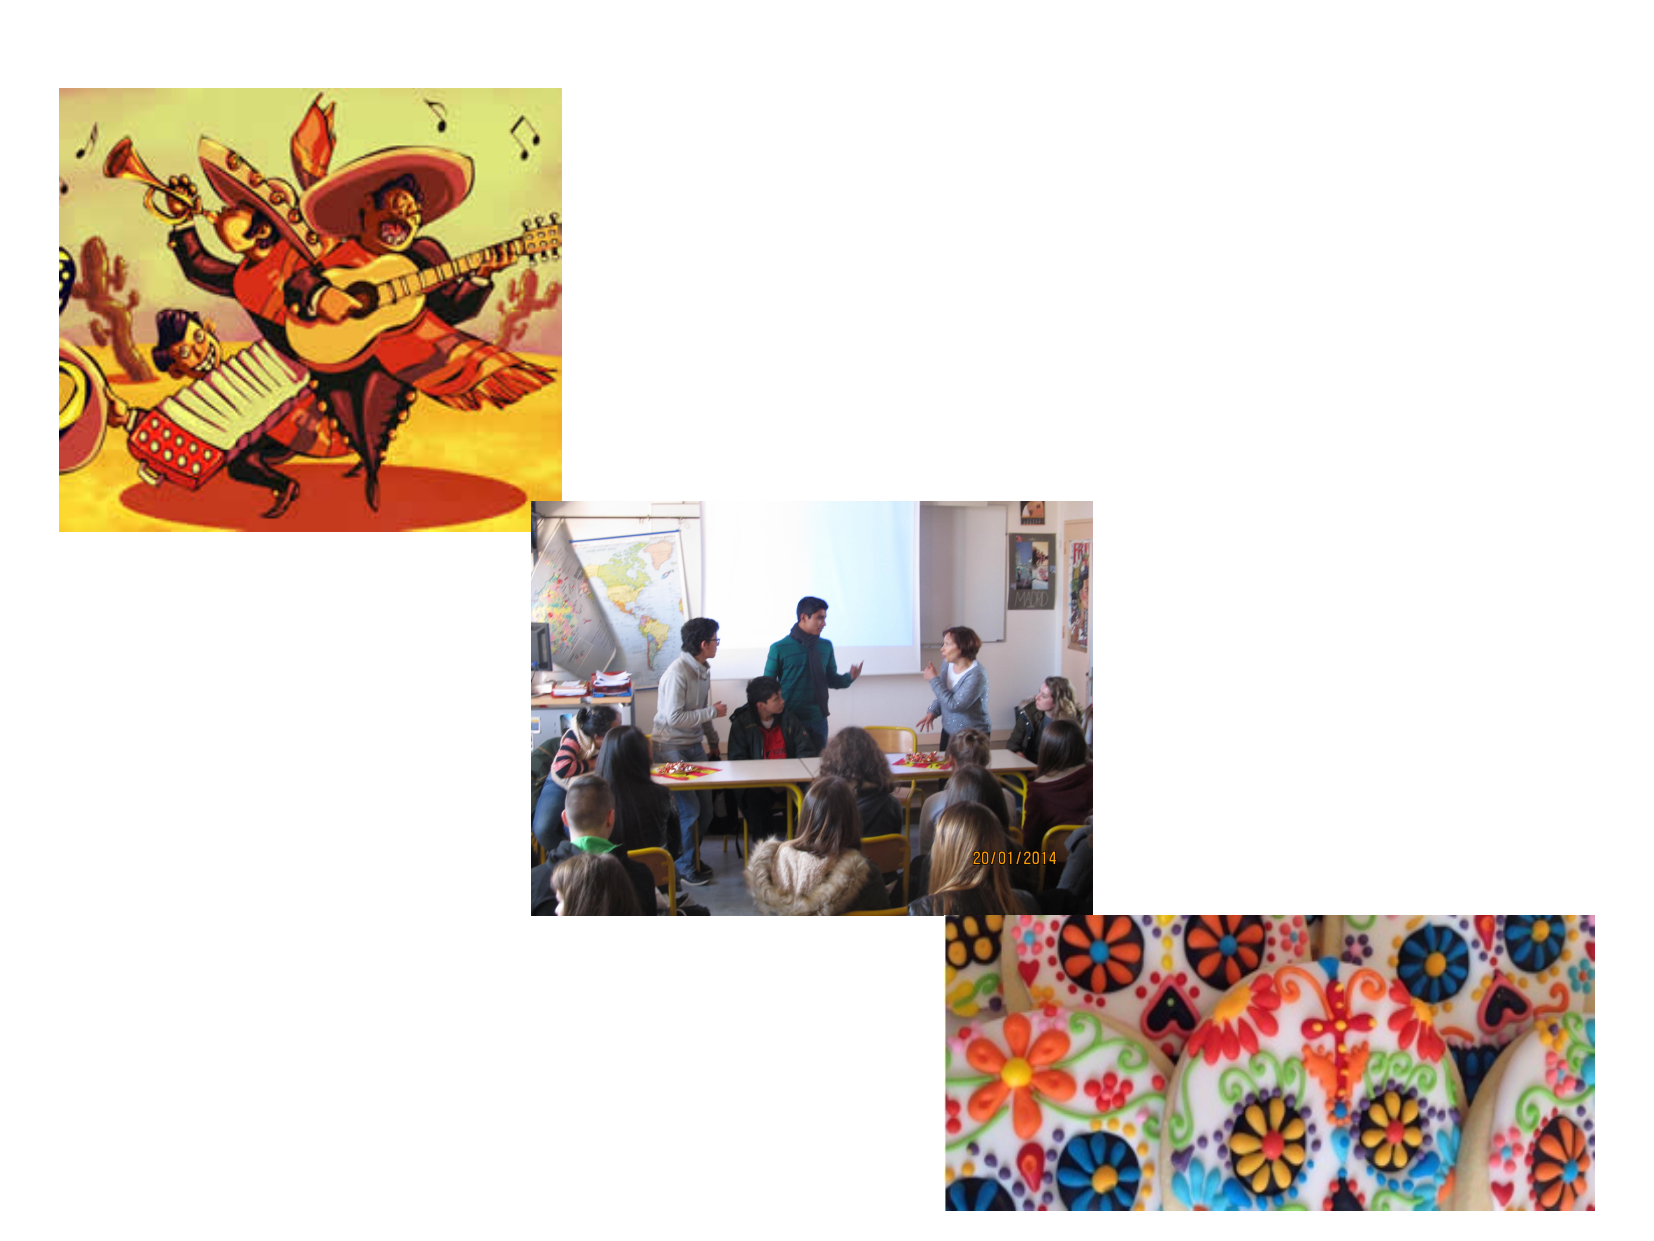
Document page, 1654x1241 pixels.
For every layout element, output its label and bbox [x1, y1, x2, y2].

picture [59, 88, 1595, 1211]
